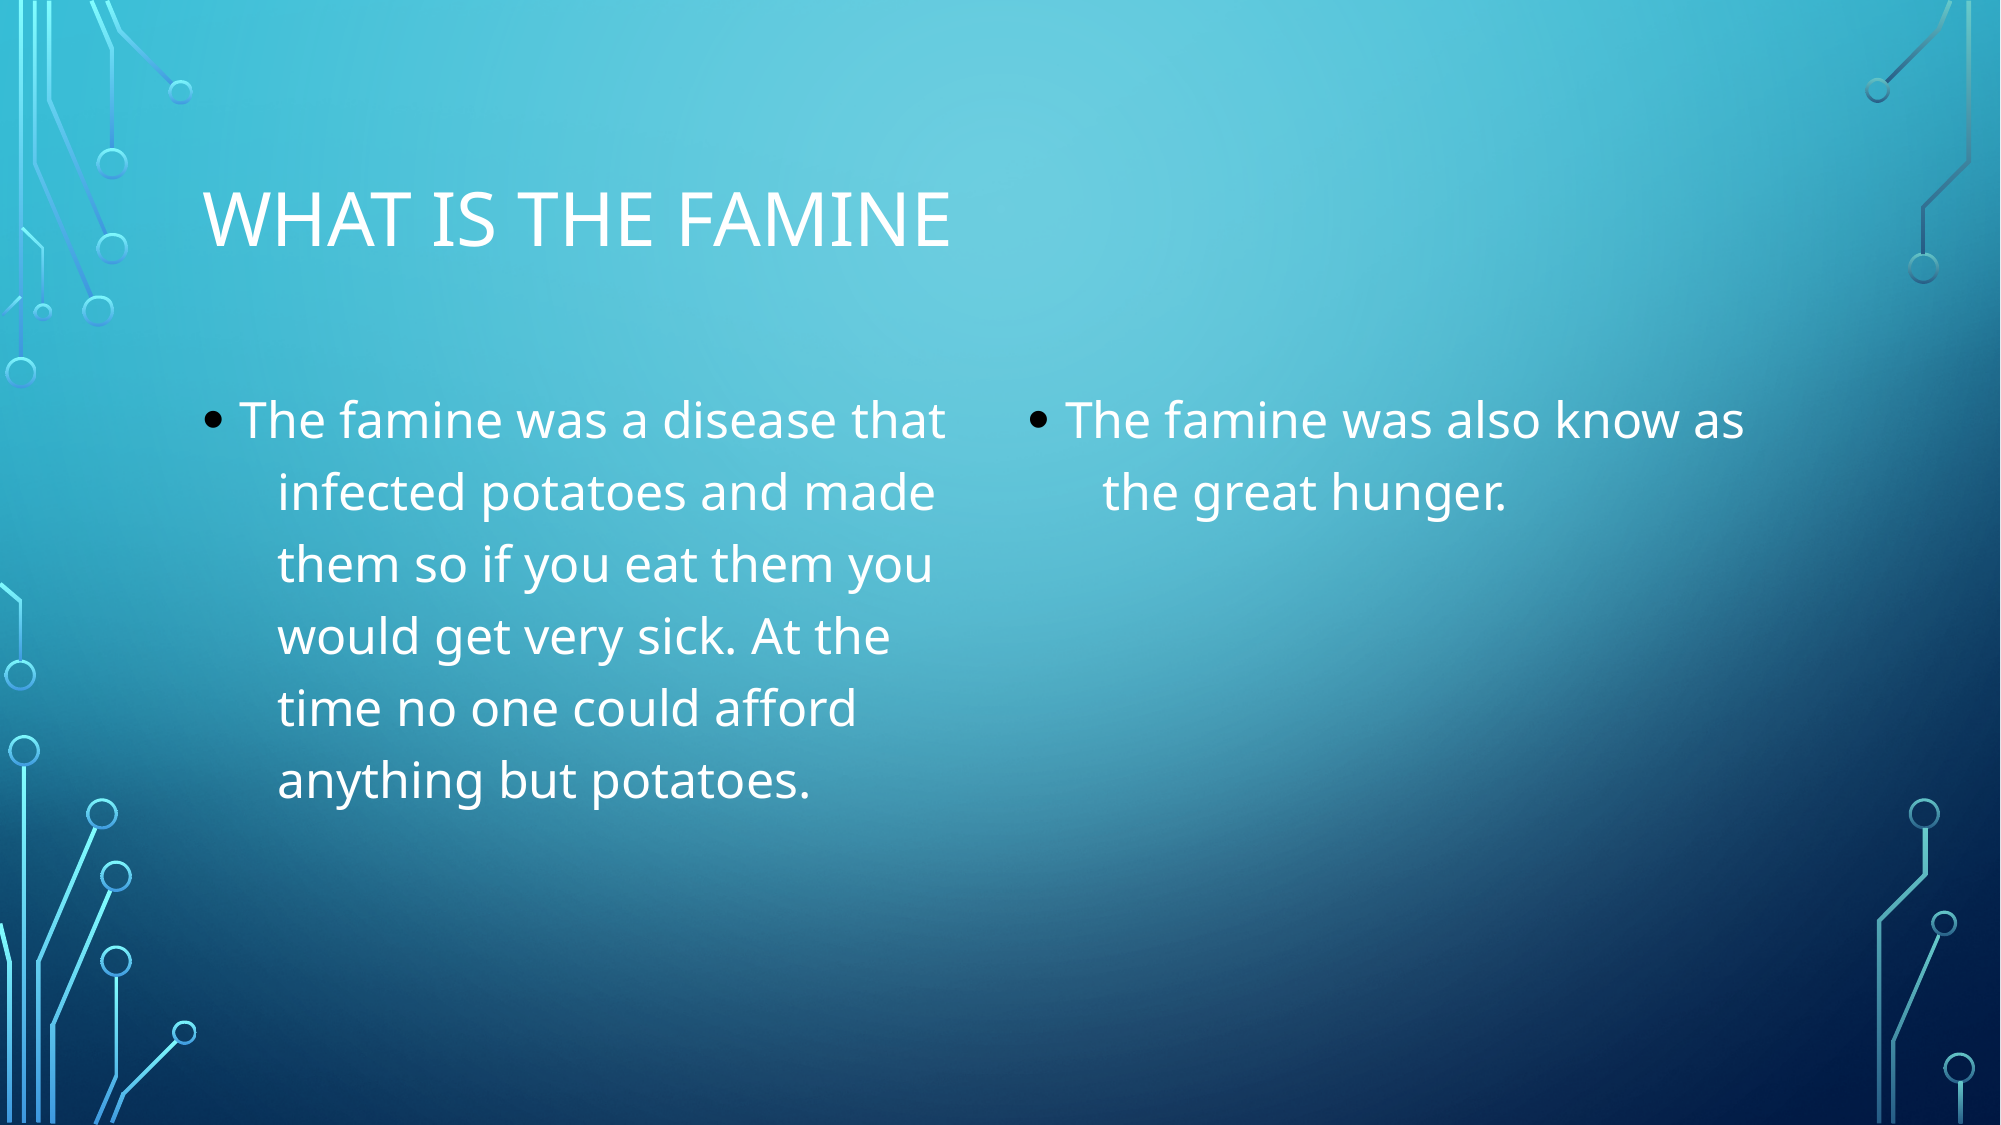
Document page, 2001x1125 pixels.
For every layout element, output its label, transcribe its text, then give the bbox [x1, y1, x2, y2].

title What is the famine [187, 101, 1813, 344]
list The famine was also know as the great hunger. [1012, 369, 1813, 951]
list The famine was a disease that infected potatoes and made them so if you eat them you would get very sick. At the time no one could afford anything but potatoes. [187, 369, 988, 951]
